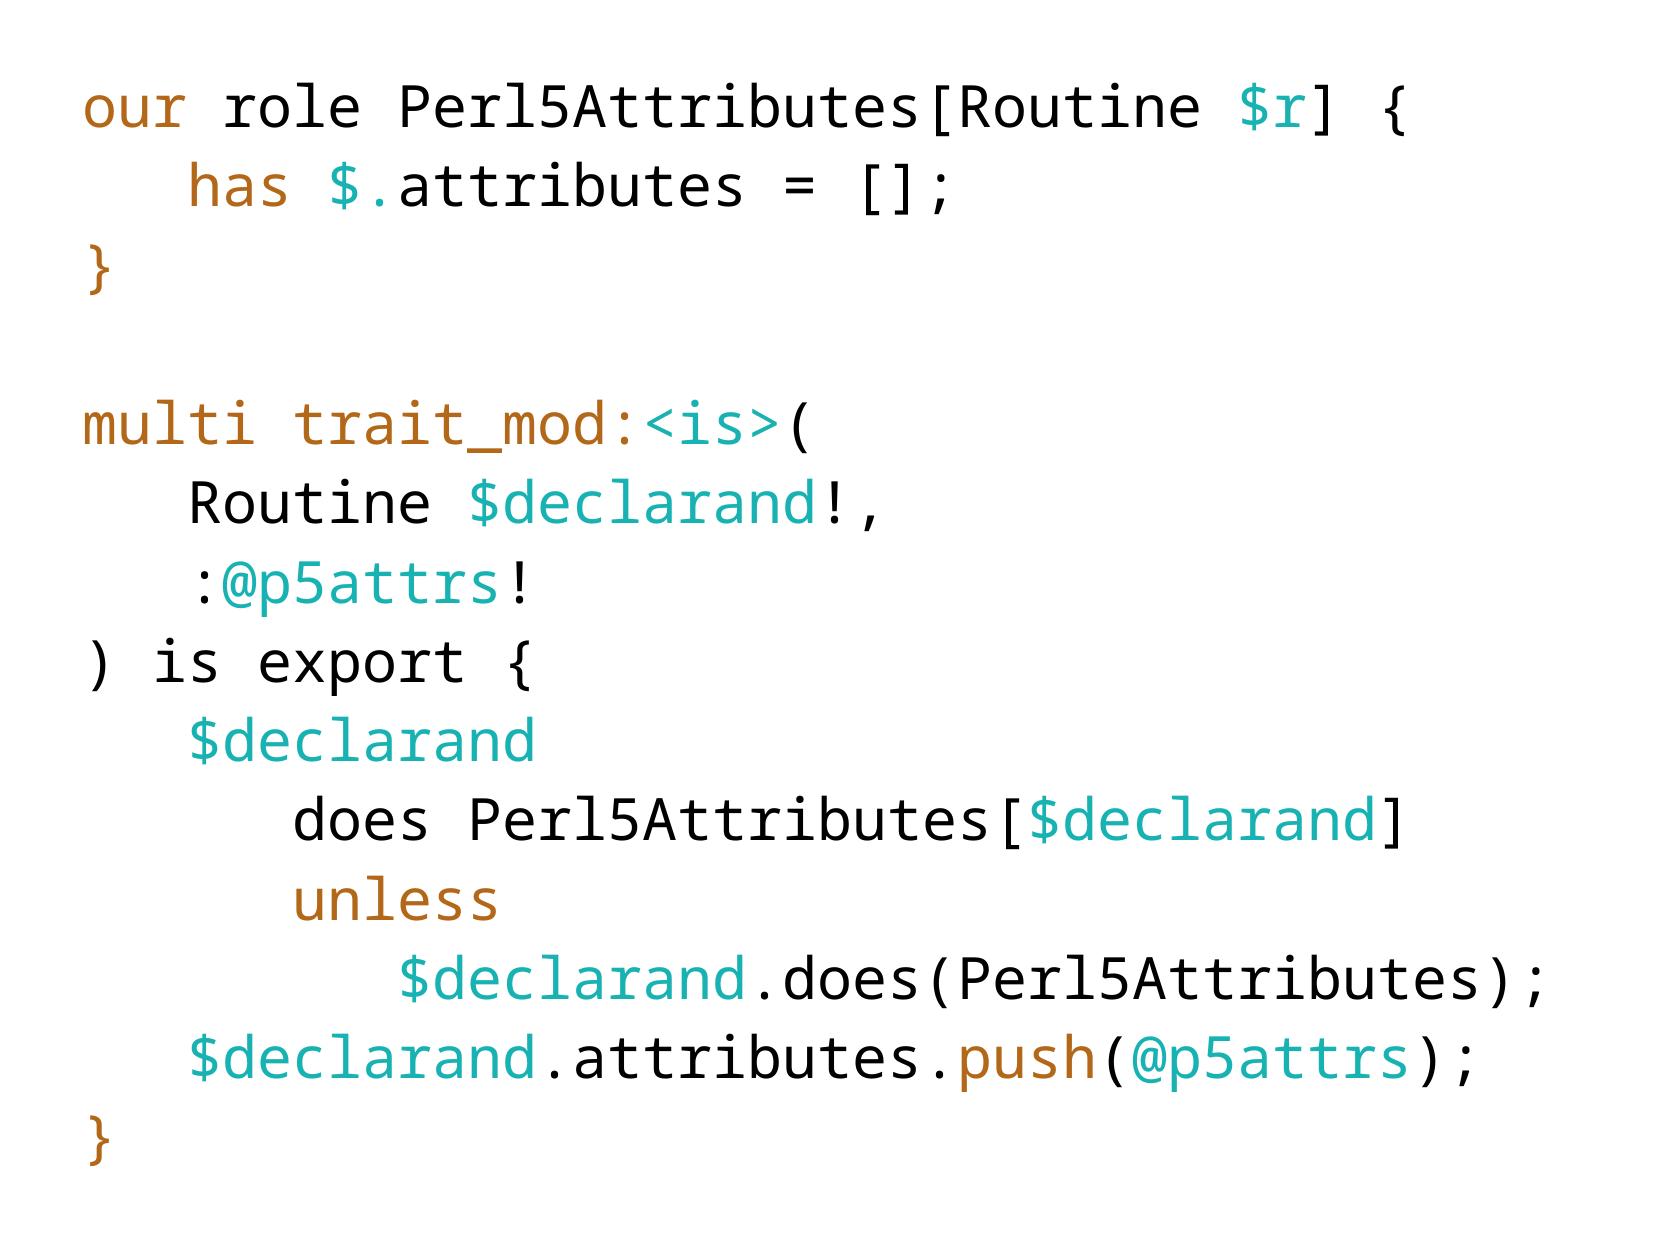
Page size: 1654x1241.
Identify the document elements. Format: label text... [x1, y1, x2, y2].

subtitle our role Perl5Attributes[Routine $r] { has $.attributes = []; } multi trait_mod:<is>( Routine $declarand!, :@p5attrs! ) is export { $declarand does Perl5Attributes[$declarand] unless $declarand.does(Perl5Attributes); $declarand.attributes.push(@p5attrs); } [82, 140, 1571, 1101]
